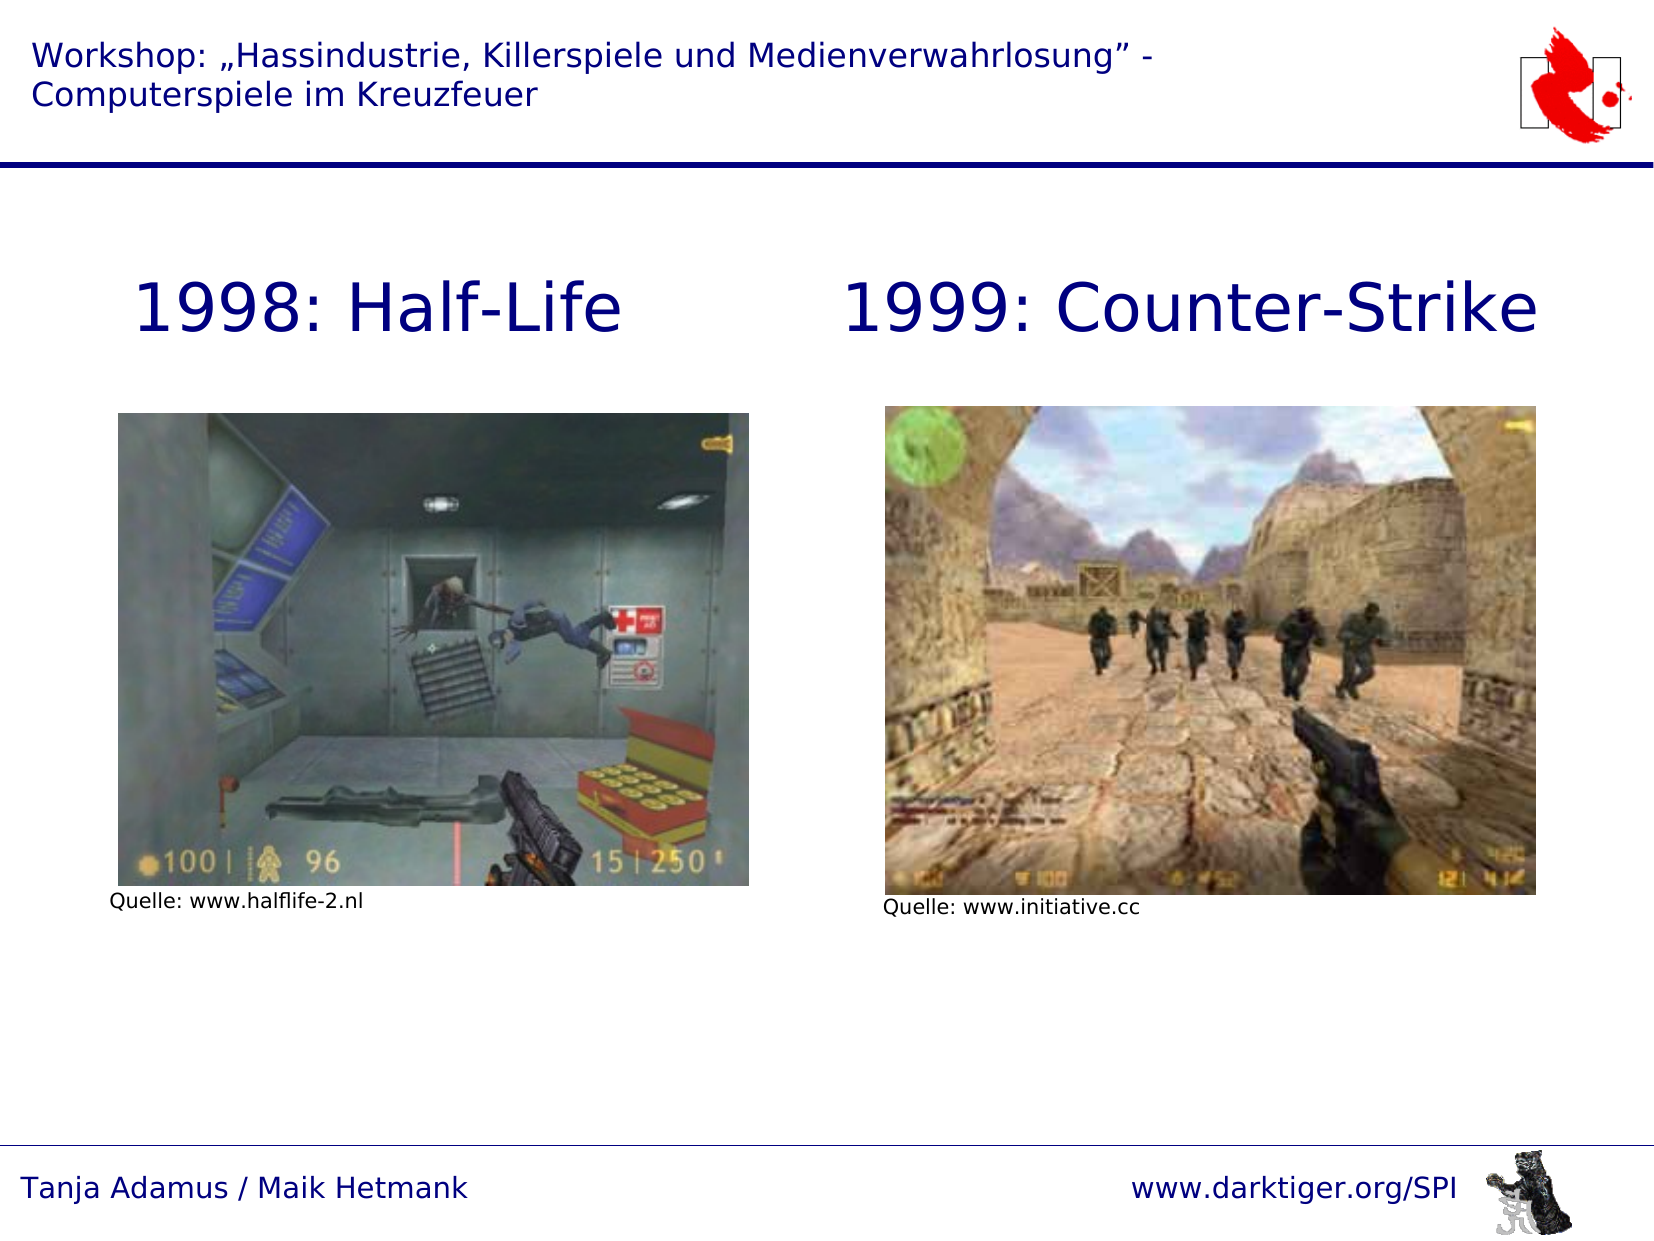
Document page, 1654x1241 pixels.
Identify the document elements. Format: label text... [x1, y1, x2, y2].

picture [118, 413, 749, 886]
text_box 1998: Half-Life [118, 261, 680, 355]
text_box Quelle: www.initiative.cc [868, 888, 1156, 928]
text_box 1999: Counter-Strike [826, 261, 1565, 355]
picture [885, 406, 1536, 895]
text_box Quelle: www.halflife-2.nl [94, 882, 379, 922]
picture [1503, 16, 1632, 148]
picture [1486, 1150, 1572, 1235]
text_box Workshop: „Hassindustrie, Killerspiele und Medienverwahrlosung” - Computerspiele im Kreuzfeuer [16, 29, 1418, 178]
